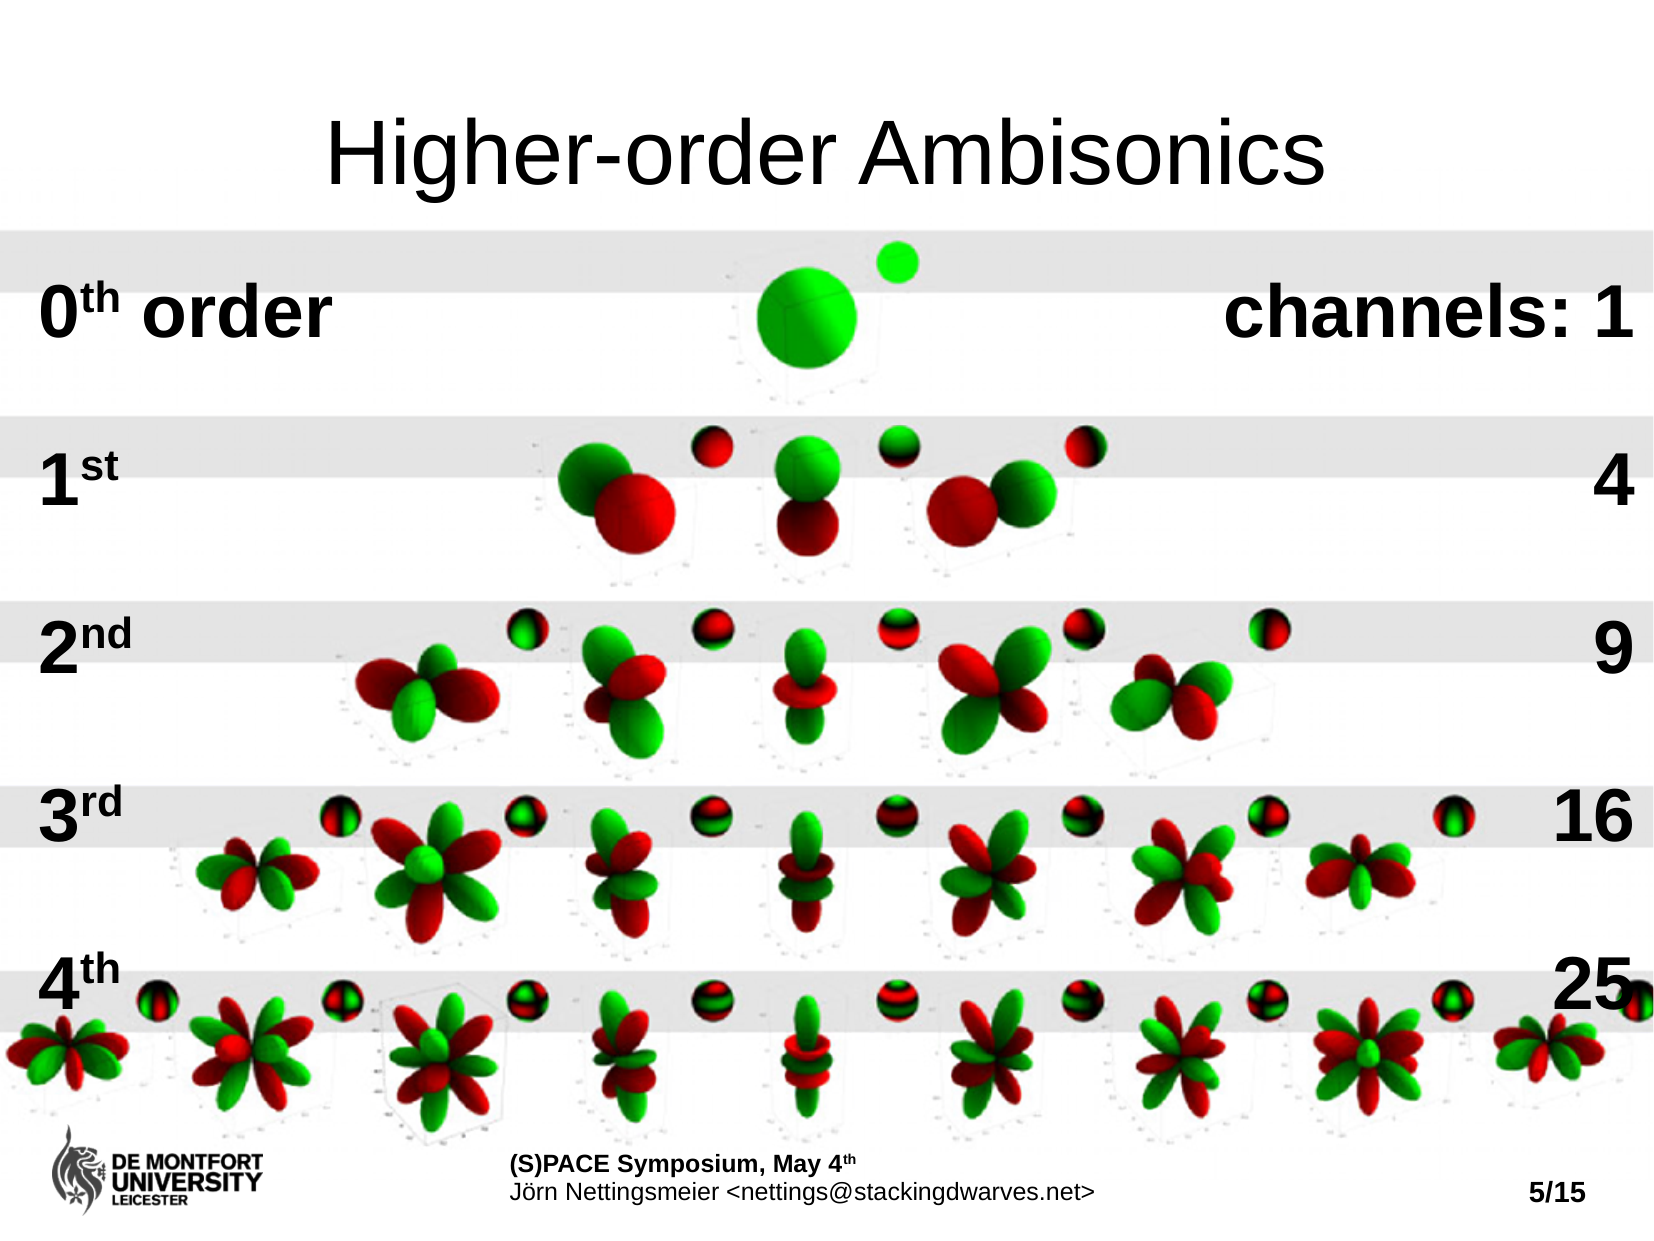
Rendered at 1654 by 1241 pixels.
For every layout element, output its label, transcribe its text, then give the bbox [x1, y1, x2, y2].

title Higher-order Ambisonics [82, 56, 1571, 250]
picture [0, 167, 1654, 1180]
text_box channels: 1 4 9 16 25 [825, 262, 1651, 1241]
text_box 0th order 1st 2nd 3rd 4th [23, 262, 825, 1241]
